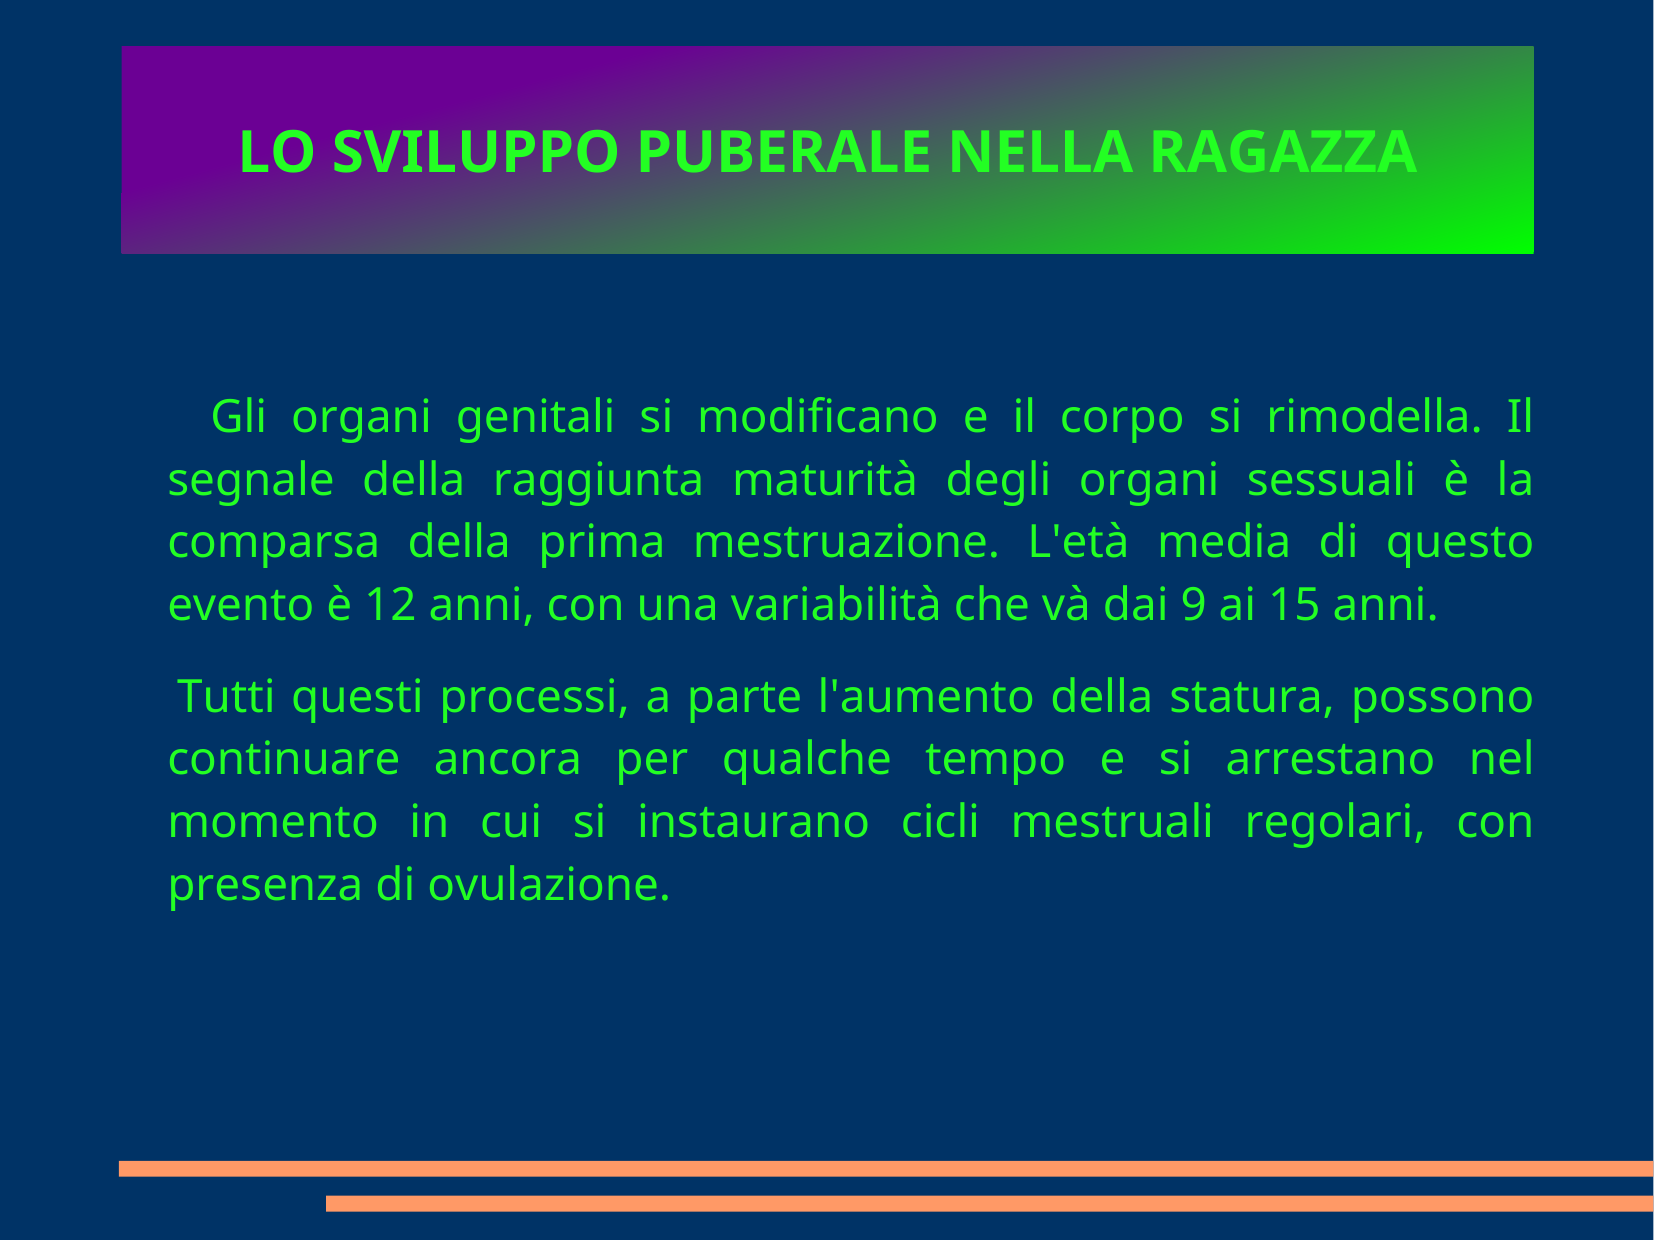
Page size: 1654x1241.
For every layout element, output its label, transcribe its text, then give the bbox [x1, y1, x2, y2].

list Gli organi genitali si modificano e il corpo si rimodella. Il segnale della raggiunta maturità degli organi sessuali è la comparsa della prima mestruazione. L'età media di questo evento è 12 anni, con una variabilità che và dai 9 ai 15 anni. Tutti questi processi, a parte l'aumento della statura, possono continuare ancora per qualche tempo e si arrestano nel momento in cui si instaurano cicli mestruali regolari, con presenza di ovulazione. [96, 383, 1536, 1194]
title LO SVILUPPO PUBERALE NELLA RAGAZZA [121, 46, 1534, 254]
